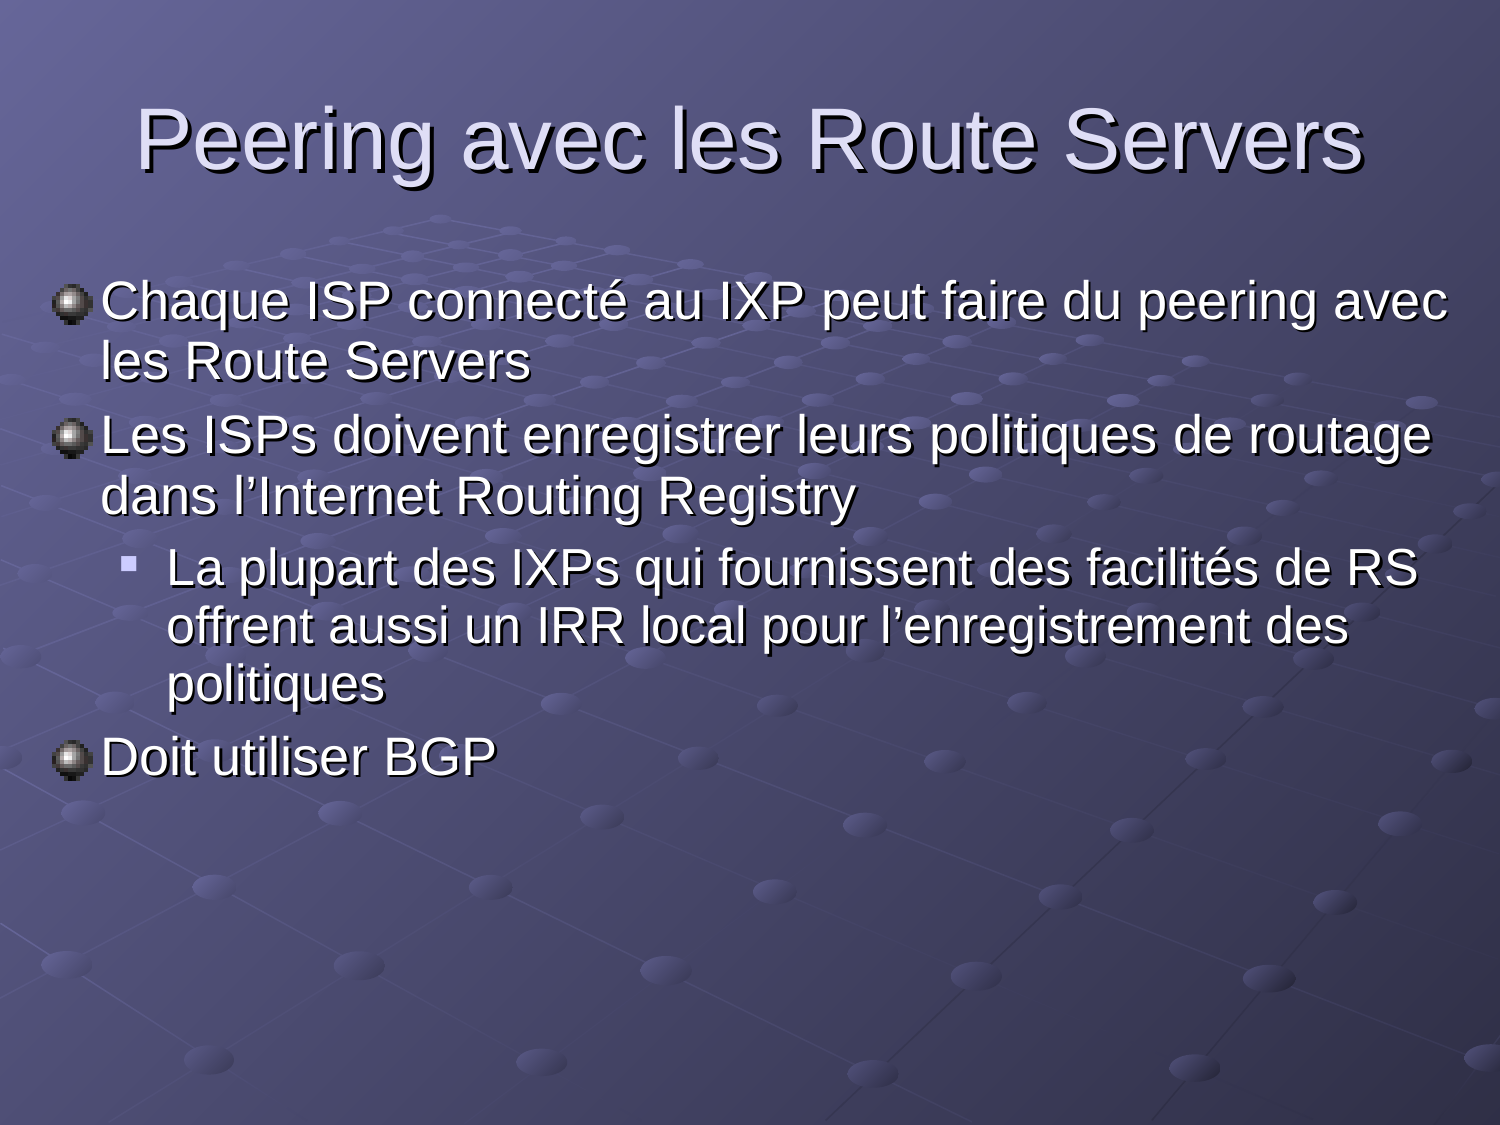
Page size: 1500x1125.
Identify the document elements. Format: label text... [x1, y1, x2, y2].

title Peering avec les Route Servers [75, 45, 1426, 233]
list Chaque ISP connecté au IXP peut faire du peering avec les Route Servers Les ISPs doivent enregistrer leurs politiques de routage dans l’Internet Routing Registry La plupart des IXPs qui fournissent des facilités de RS offrent aussi un IRR local pour l’enregistrement des politiques Doit utiliser BGP [29, 262, 1471, 1007]
